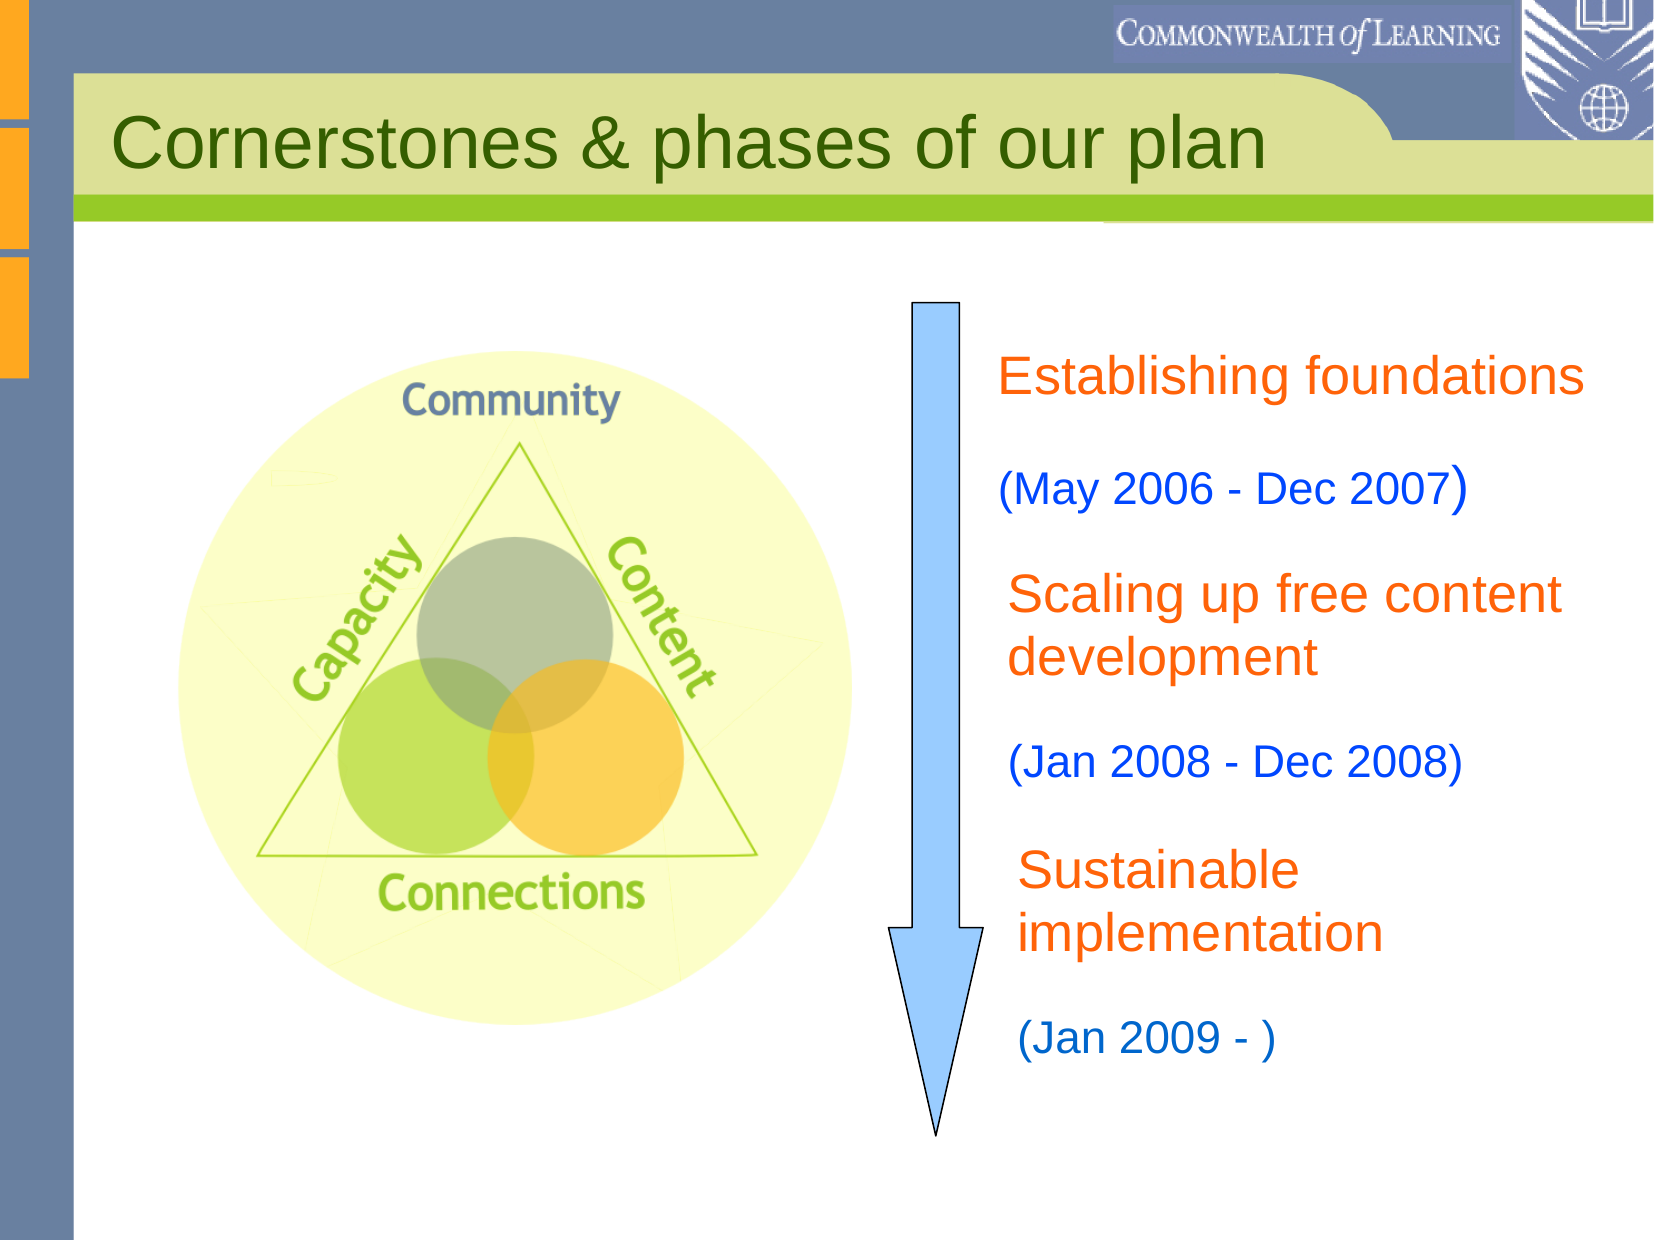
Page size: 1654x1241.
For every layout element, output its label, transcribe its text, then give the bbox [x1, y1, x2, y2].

text_box Cornerstones & phases of our plan [95, 89, 1270, 207]
text_box Scaling up free content development (Jan 2008 - Dec 2008)‏ [992, 553, 1645, 834]
text_box Sustainable implementation (Jan 2009 - )‏ [1002, 830, 1654, 1111]
picture [0, 0, 1654, 1240]
text_box [888, 302, 984, 1136]
text_box Establishing foundations (May 2006 - Dec 2007)‏ [983, 335, 1635, 559]
